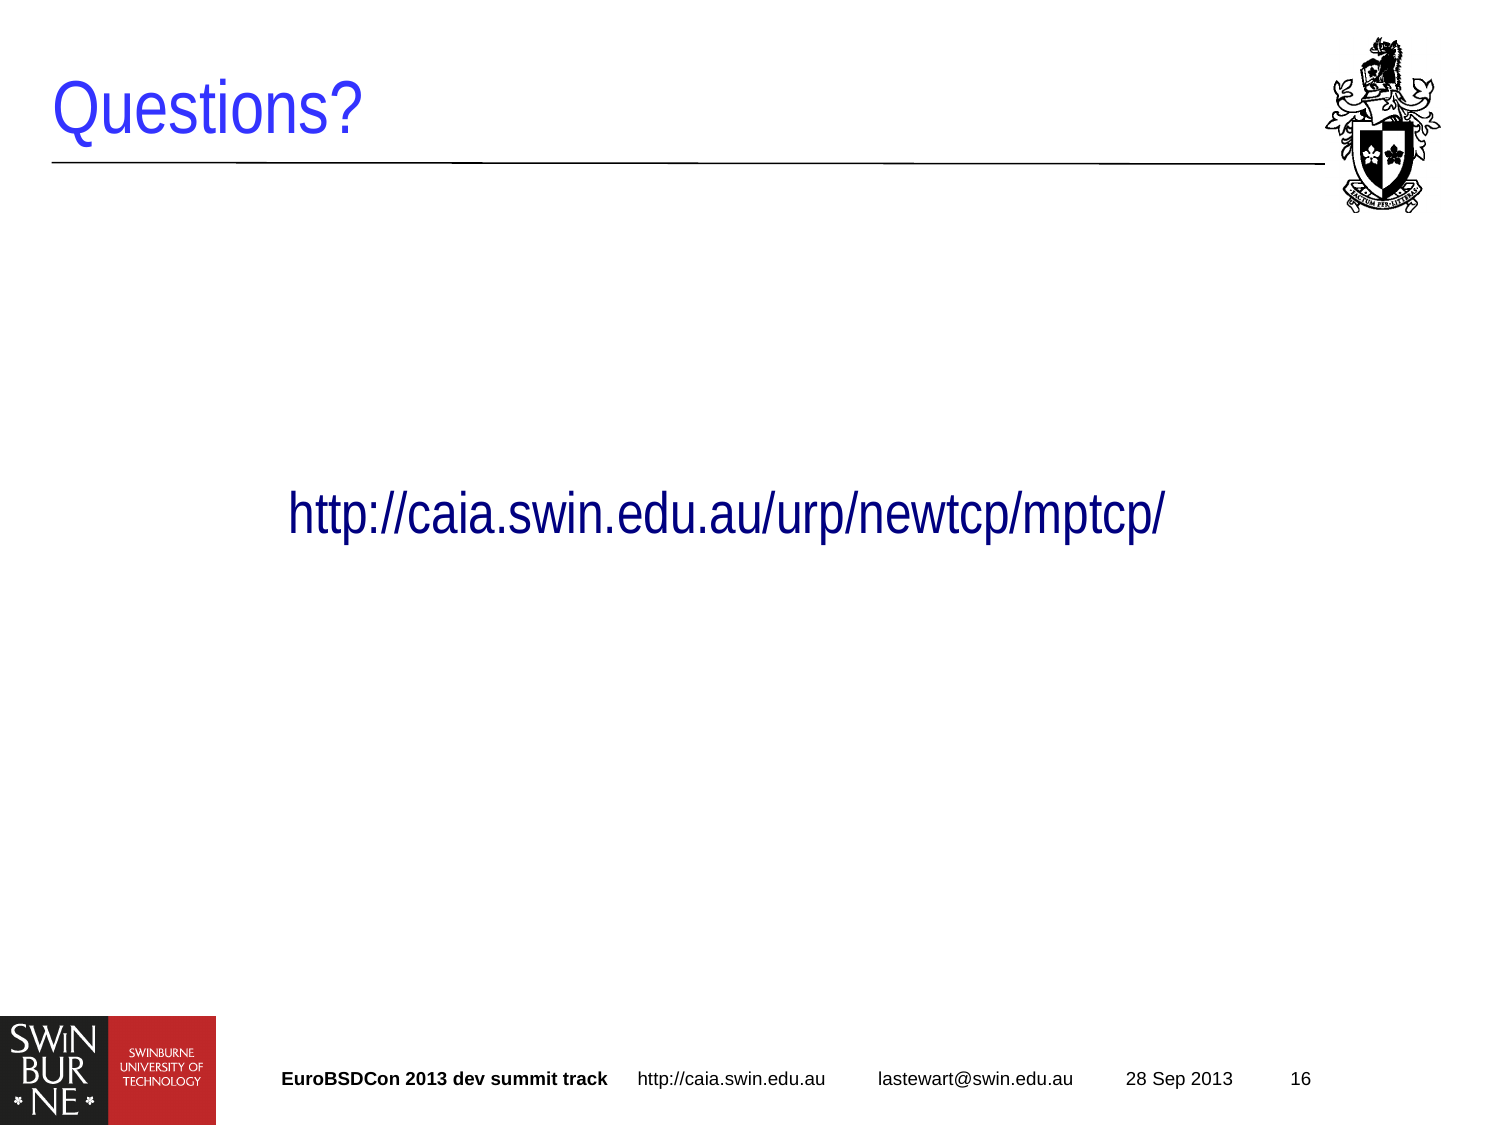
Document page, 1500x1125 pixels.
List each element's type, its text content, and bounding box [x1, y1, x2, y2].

list http://caia.swin.edu.au/urp/newtcp/mptcp/ [52, 187, 1415, 938]
title Questions? [52, 58, 1325, 164]
picture [0, 1016, 216, 1125]
picture [1325, 37, 1441, 213]
